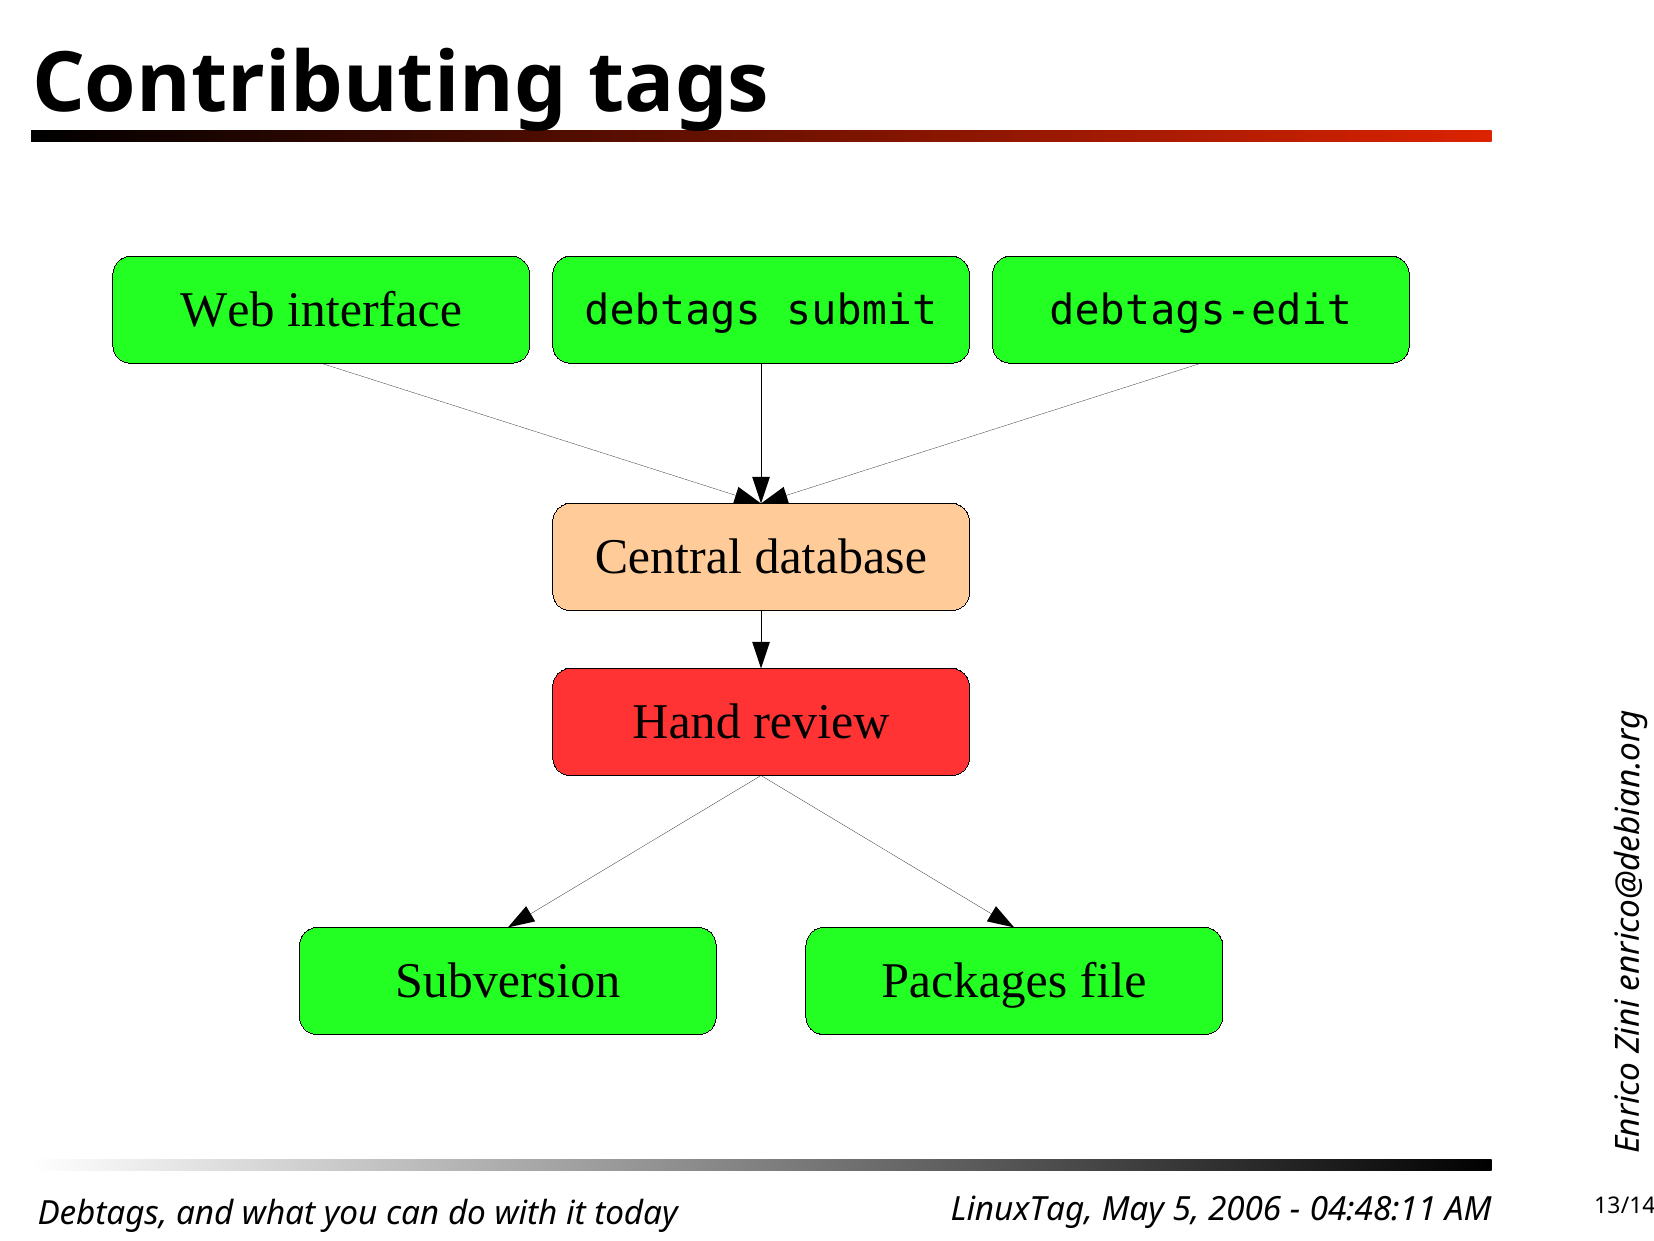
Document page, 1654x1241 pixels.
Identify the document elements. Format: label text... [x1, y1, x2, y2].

text_box Hand review [552, 668, 970, 776]
text_box Central database [552, 503, 970, 611]
text_box Web interface [112, 256, 530, 364]
text_box Contributing tags [32, 22, 1439, 159]
text_box debtags submit [552, 256, 970, 364]
text_box Packages file [805, 927, 1223, 1035]
text_box Subversion [299, 927, 717, 1035]
text_box debtags-edit [992, 256, 1410, 364]
